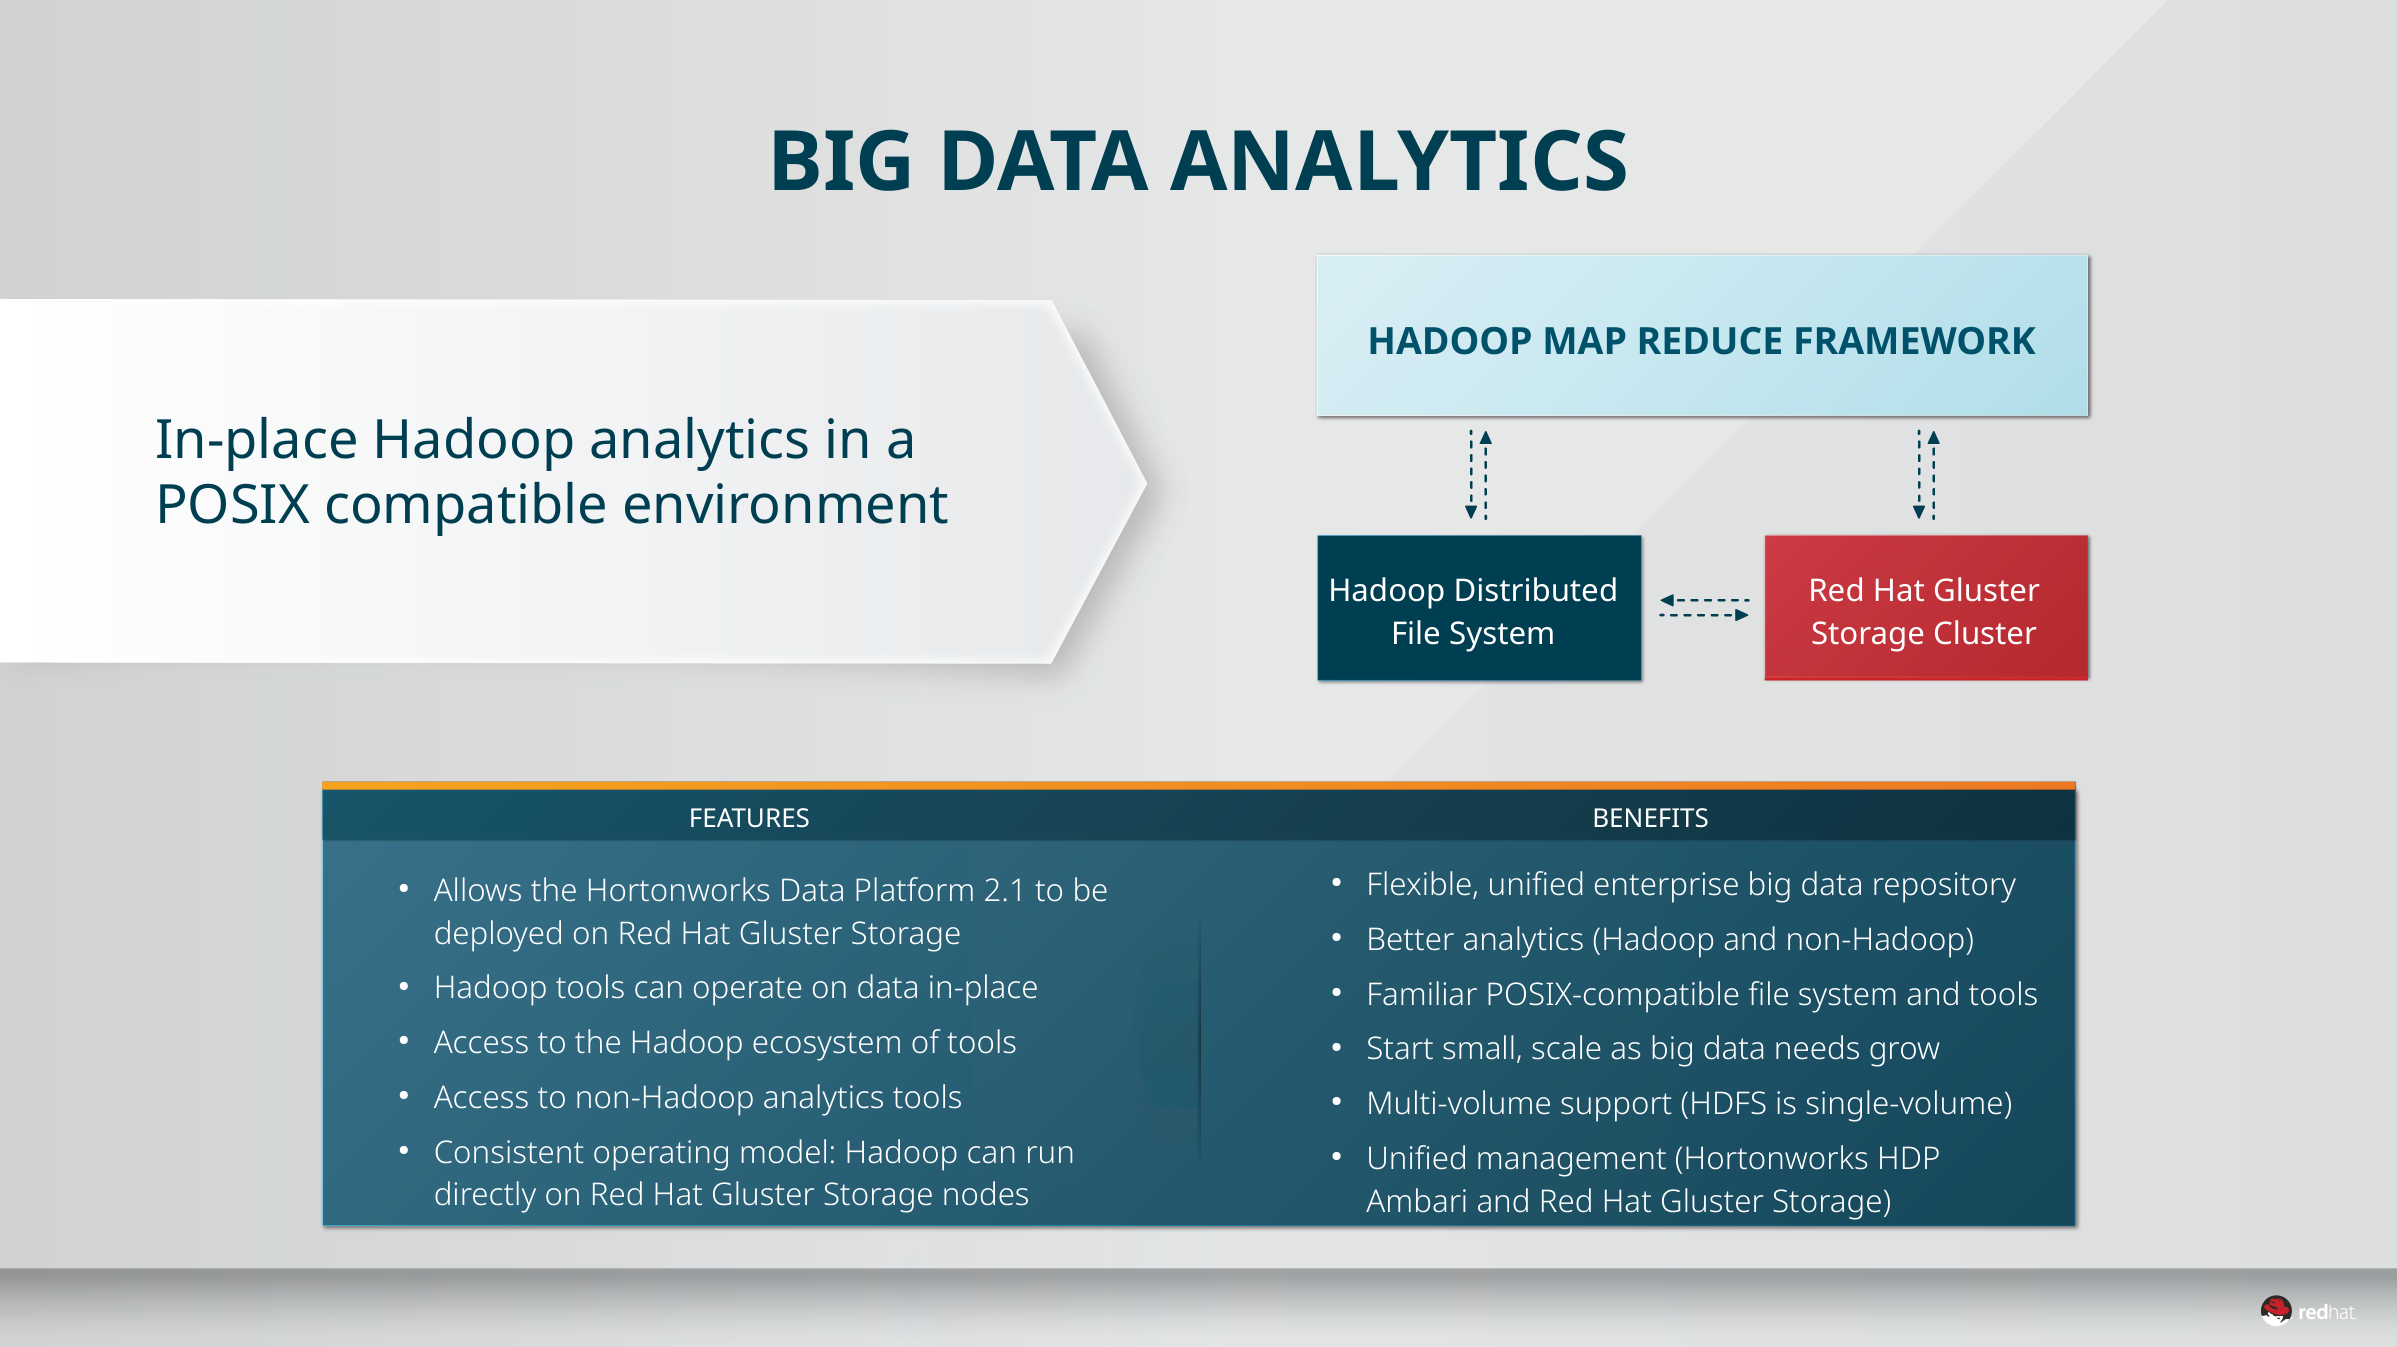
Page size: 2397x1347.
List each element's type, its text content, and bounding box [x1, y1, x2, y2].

text_box FEATURES [652, 793, 848, 841]
picture [0, 0, 2397, 1347]
list In-place Hadoop analytics in a POSIX compatible environment [140, 396, 1054, 563]
text_box Red Hat Gluster Storage Cluster [1759, 556, 2090, 666]
text_box Hadoop Distributed File System [1308, 556, 1639, 666]
text_box BIG DATA ANALYTICS [403, 94, 1994, 216]
text_box HADOOP MAP REDUCE FRAMEWORK [1322, 285, 2082, 395]
text_box Flexible, unified enterprise big data repository Better analytics (Hadoop and non-Hadoop) Familiar POSIX-compatible file system and tools Start small, scale as big data needs grow Multi-volume support (HDFS is single-volume) Unified management (Hortonworks HDP Ambari and Red Hat Gluster Storage) [1316, 854, 2059, 1327]
text_box Allows the Hortonworks Data Platform 2.1 to be deployed on Red Hat Gluster Storage Hadoop tools can operate on data in-place Access to the Hadoop ecosystem of tools Access to non-Hadoop analytics tools Consistent operating model: Hadoop can run directly on Red Hat Gluster Storage nodes [383, 860, 1175, 1204]
text_box BENEFITS [1553, 793, 1749, 842]
